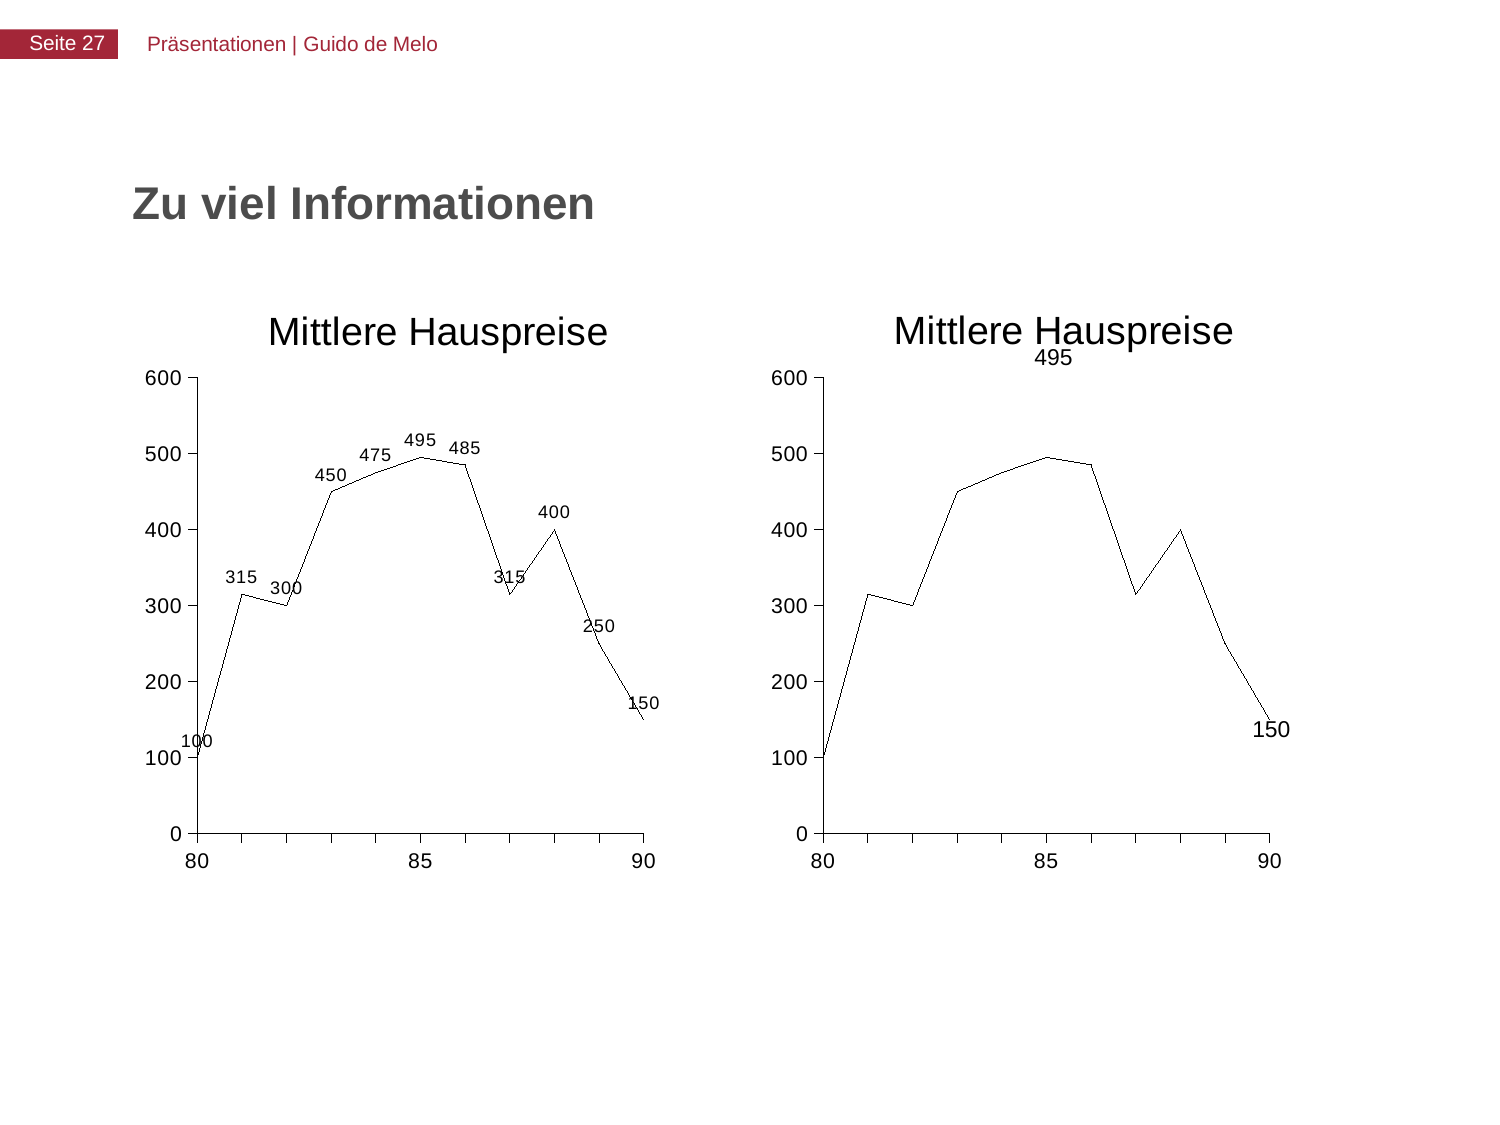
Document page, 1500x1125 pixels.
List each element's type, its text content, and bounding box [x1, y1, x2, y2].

text_box 150 [1237, 709, 1306, 751]
chart [759, 285, 1355, 886]
title Zu viel Informationen [132, 149, 1413, 258]
chart [133, 285, 729, 886]
text_box 495 [1019, 337, 1088, 379]
